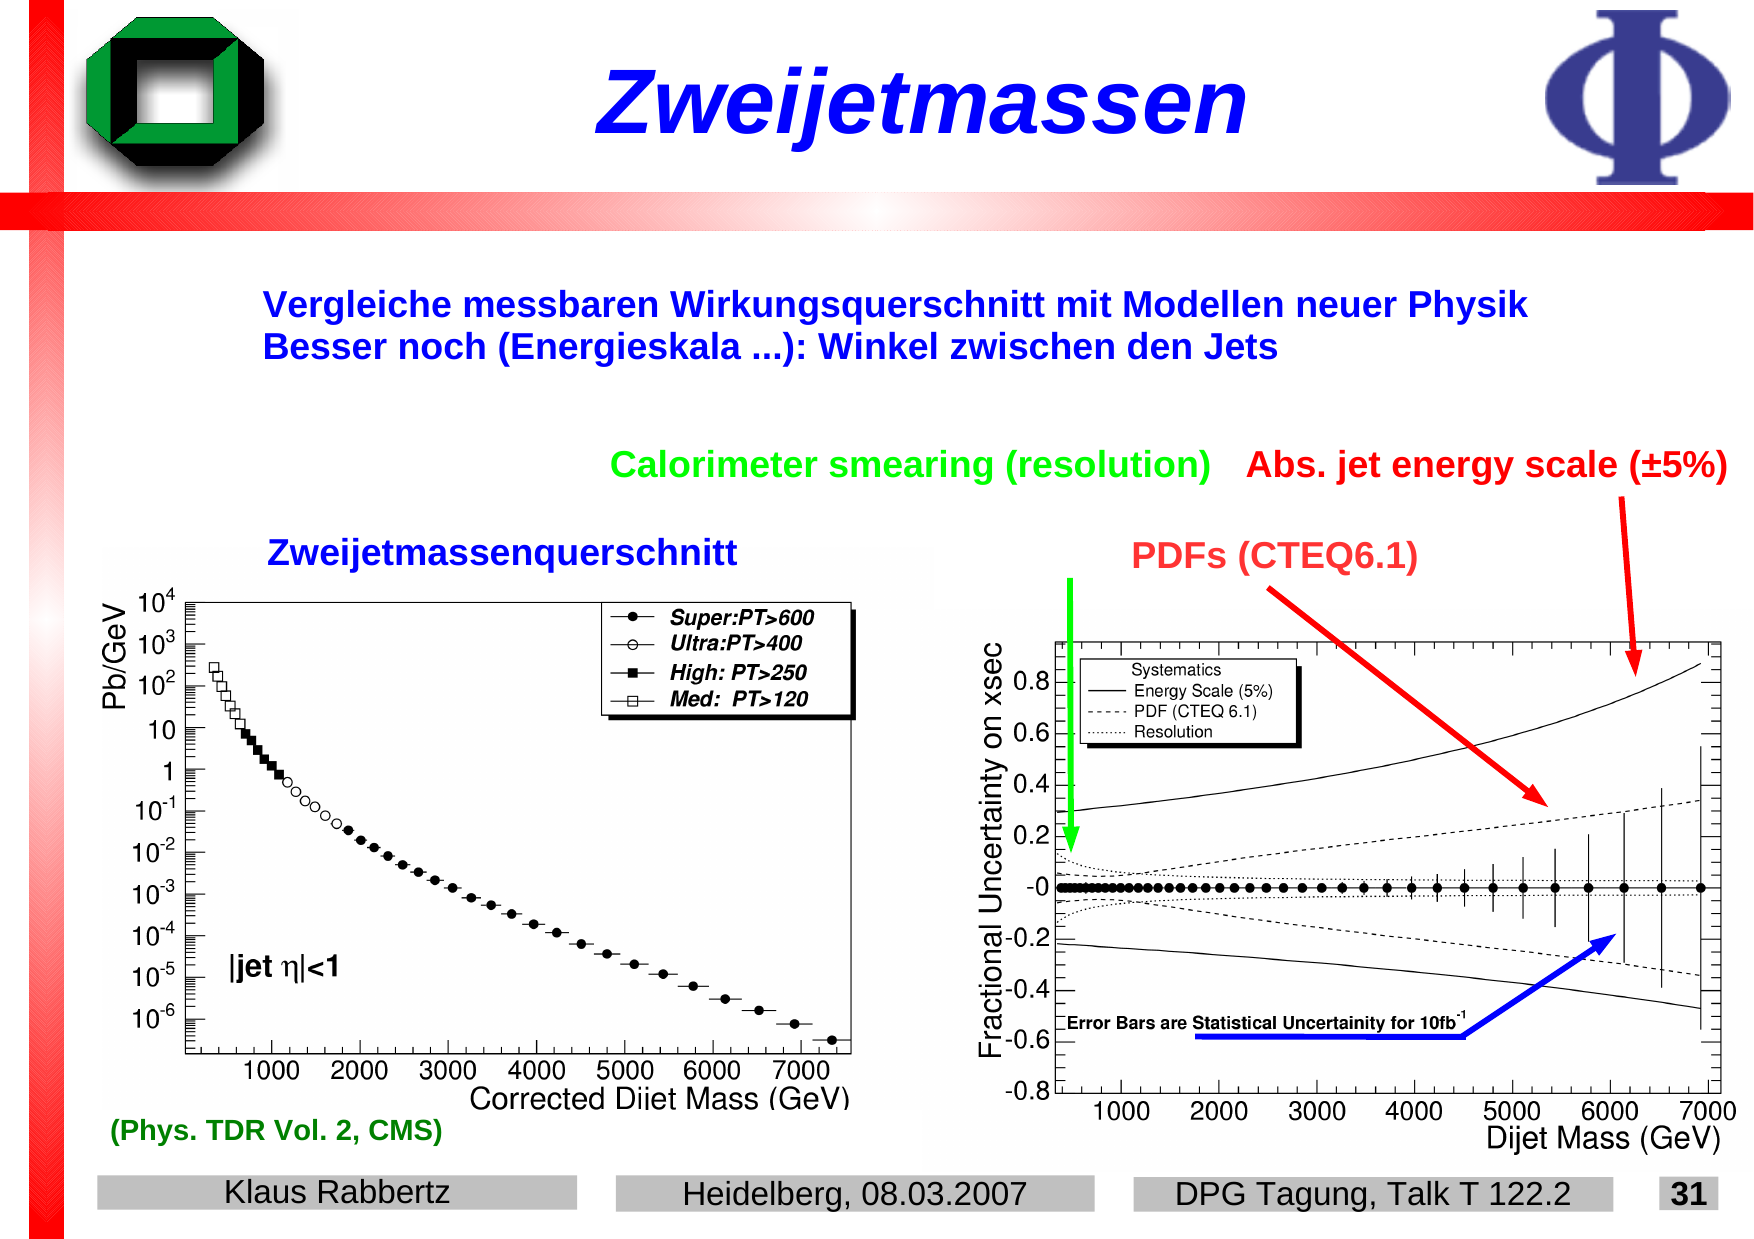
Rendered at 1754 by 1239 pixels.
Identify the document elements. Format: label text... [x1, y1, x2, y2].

text_box Zweijetmassenquerschnitt [255, 519, 751, 586]
text_box Vergleiche messbaren Wirkungsquerschnitt mit Modellen neuer Physik Besser noch (Energieskala ...): Winkel zwischen den Jets [250, 271, 1542, 380]
picture [102, 547, 1754, 1172]
title Zweijetmassen [282, 21, 1566, 183]
text_box (Phys. TDR Vol. 2, CMS) [98, 1102, 456, 1159]
text_box Calorimeter smearing (resolution) [598, 432, 1224, 498]
text_box PDFs (CTEQ6.1) [1119, 523, 1431, 589]
picture [1545, 10, 1731, 185]
text_box Abs. jet energy scale (±5%) [1233, 432, 1739, 498]
picture [64, 9, 299, 192]
